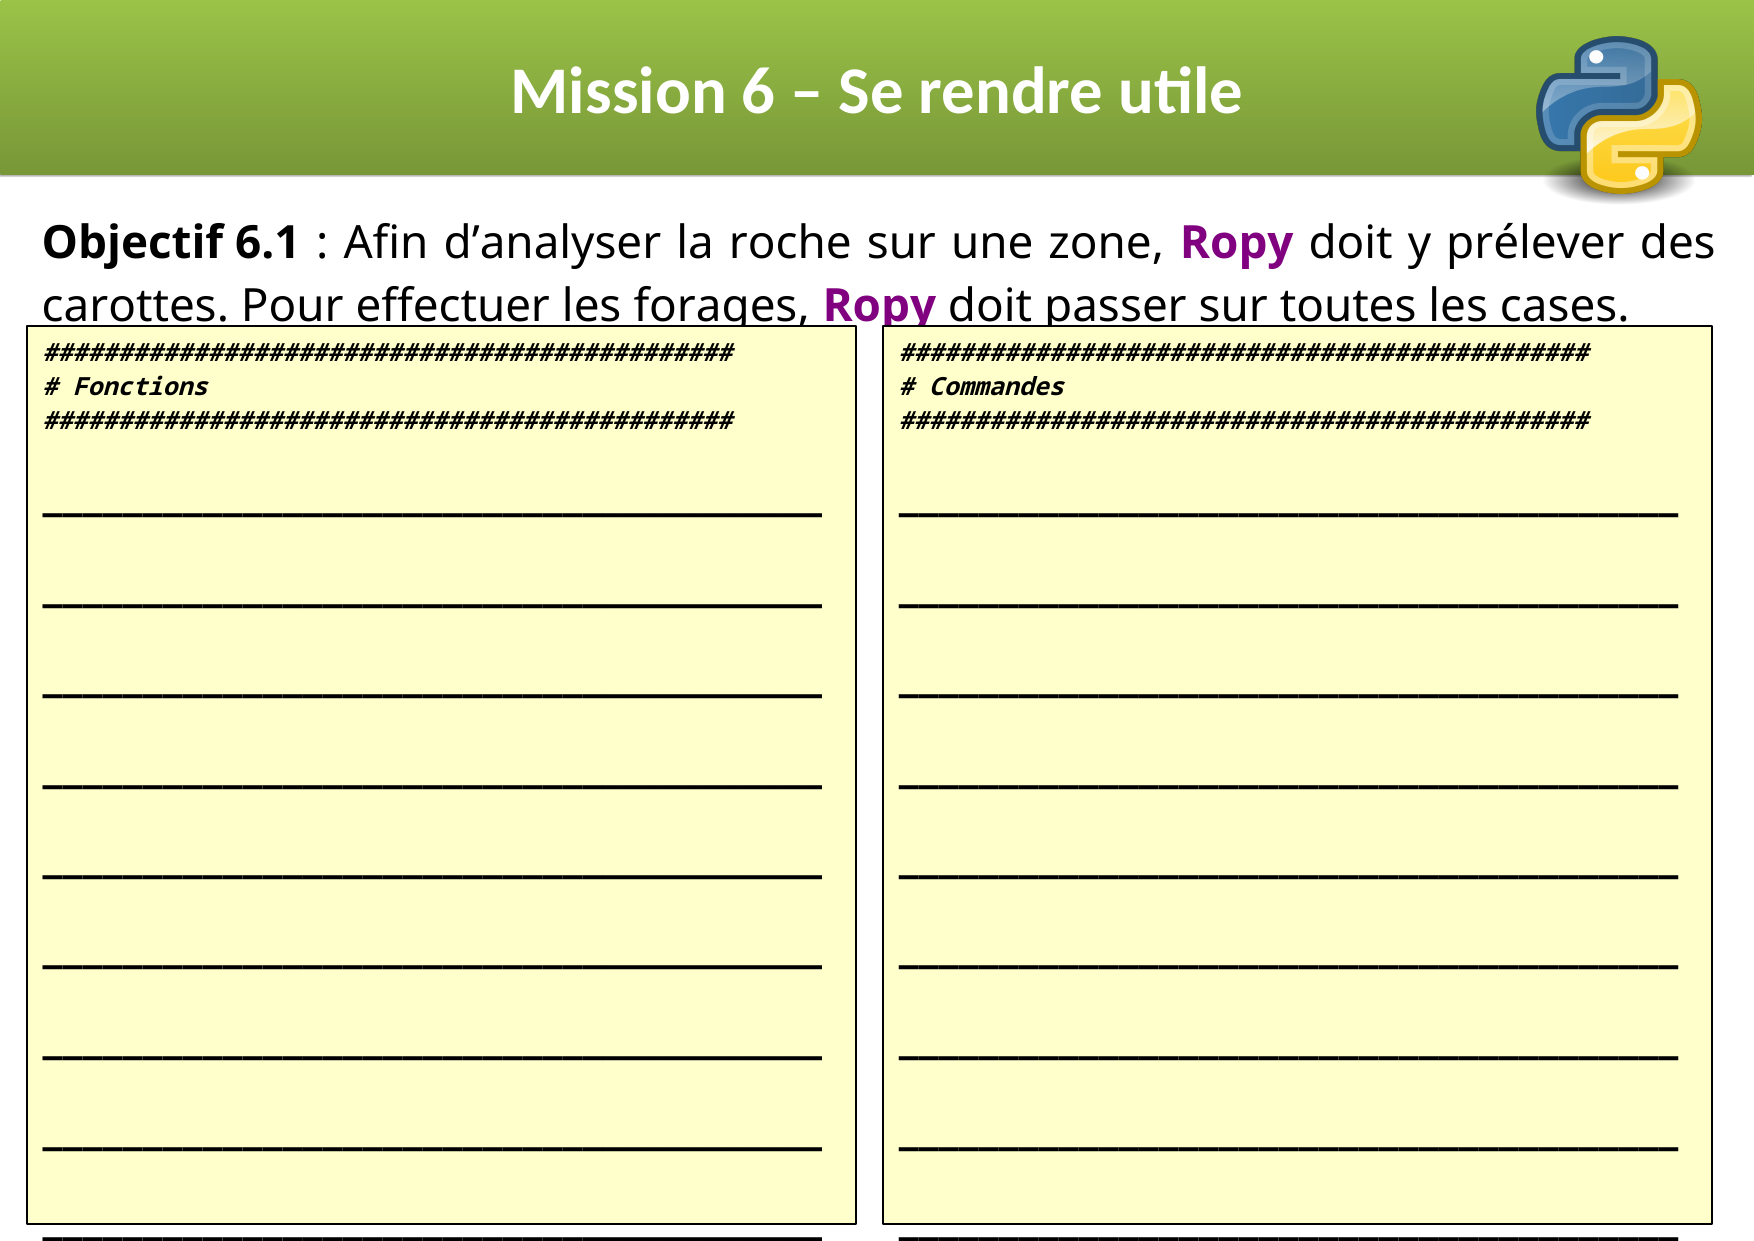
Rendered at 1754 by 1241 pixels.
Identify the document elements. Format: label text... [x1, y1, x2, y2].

picture [1525, 32, 1713, 202]
text_box Objectif 6.1 : Afin d’analyser la roche sur une zone, Ropy doit y prélever des carottes. Pour effectuer les forages, Ropy doit passer sur toutes les cases. [26, 202, 1731, 311]
text_box ############################################## # Commandes ############################################## _______________________________________ _______________________________________ _______________________________________ _______________________________________ _______________________________________ _______________________________________ _______________________________________ _______________________________________ _______________________________________ _______________________________________ _______________________________________ _______________________________________ [883, 325, 1712, 1225]
text_box Mission 6 – Se rendre utile [0, 0, 1754, 175]
text_box ############################################## # Fonctions ############################################## _______________________________________ _______________________________________ _______________________________________ _______________________________________ _______________________________________ _______________________________________ _______________________________________ _______________________________________ _______________________________________ _______________________________________ _______________________________________ _______________________________________ [26, 325, 856, 1225]
